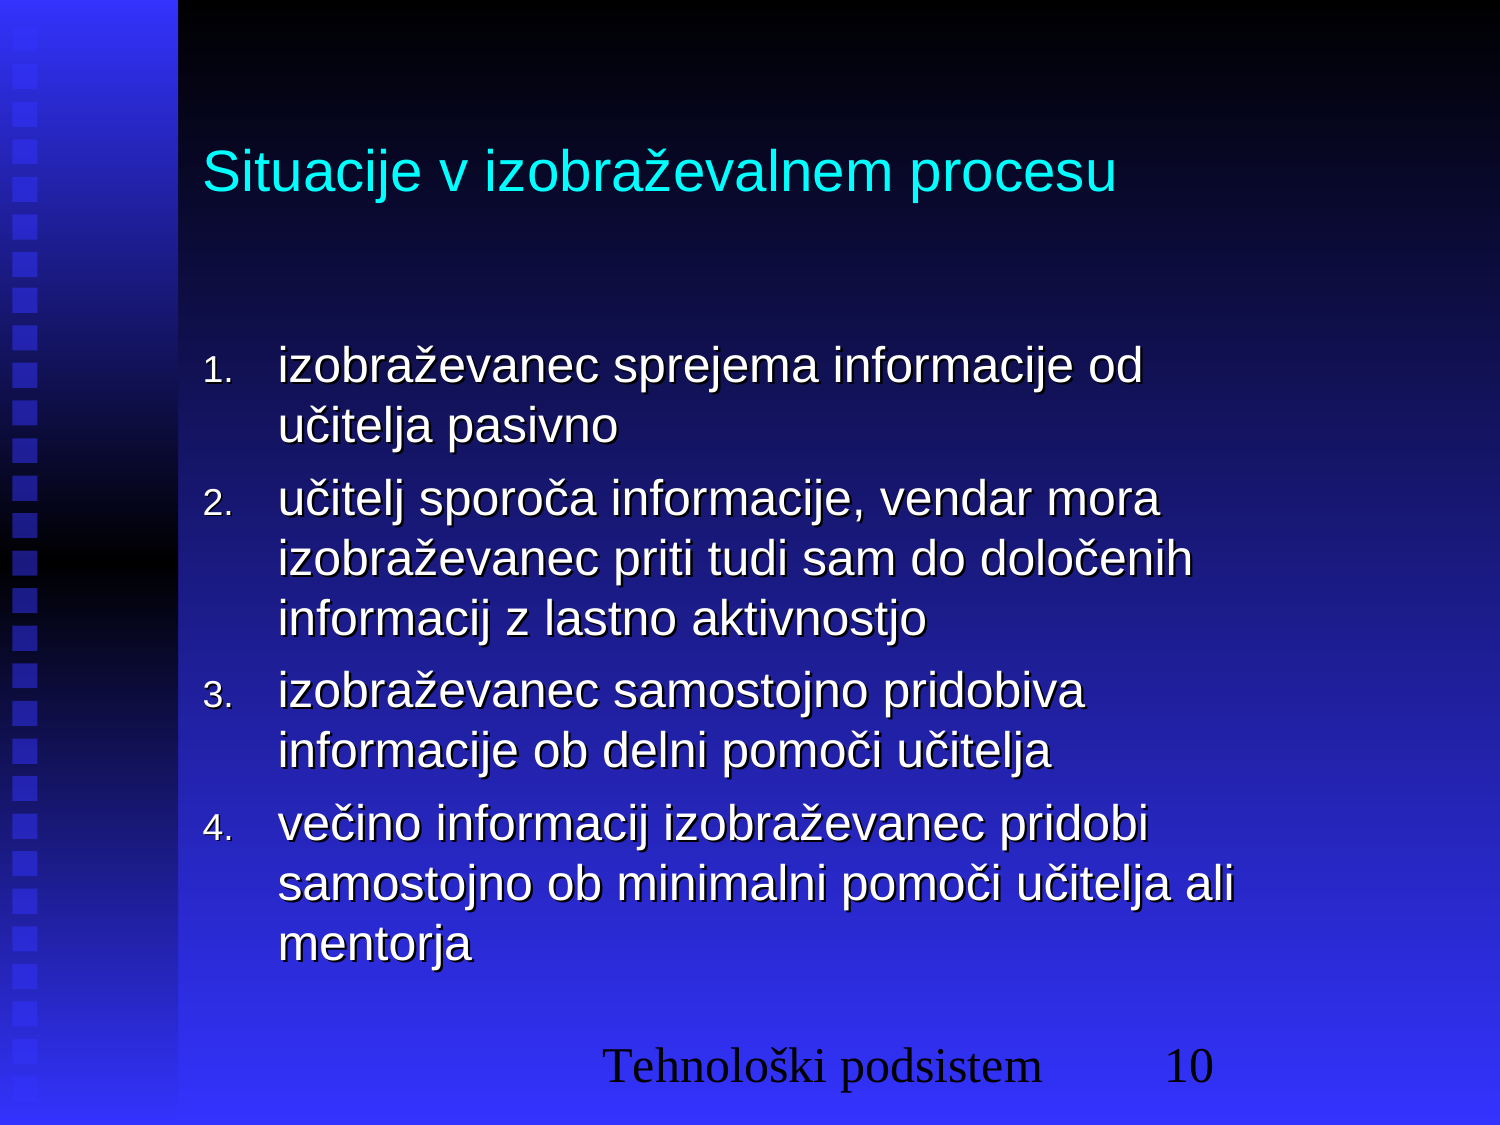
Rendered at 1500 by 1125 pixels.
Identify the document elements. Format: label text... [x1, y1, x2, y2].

title Situacije v izobraževalnem procesu [187, 125, 1477, 211]
list izobraževanec sprejema informacije od učitelja pasivno učitelj sporoča informacije, vendar mora izobraževanec priti tudi sam do določenih informacij z lastno aktivnostjo izobraževanec samostojno pridobiva informacije ob delni pomoči učitelja večino informacij izobraževanec pridobi samostojno ob minimalni pomoči učitelja ali mentorja [187, 324, 1266, 1051]
